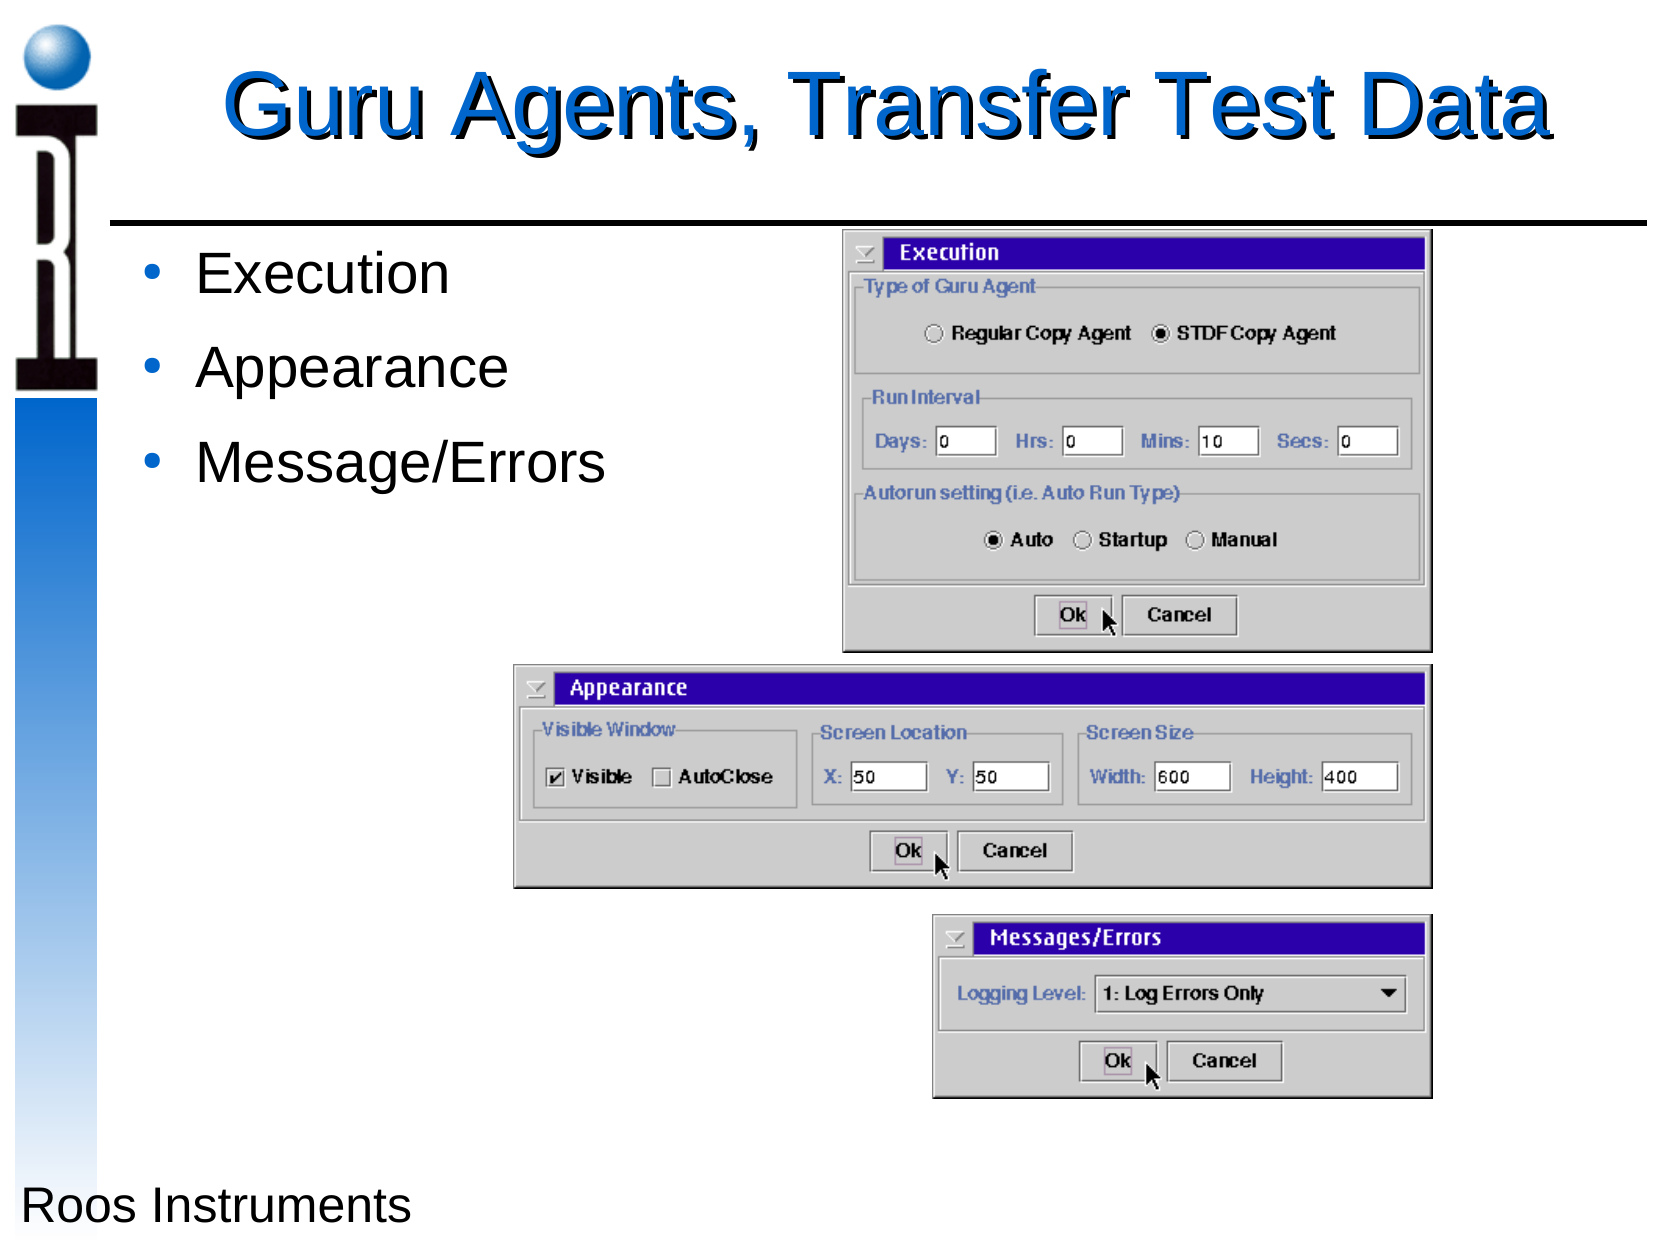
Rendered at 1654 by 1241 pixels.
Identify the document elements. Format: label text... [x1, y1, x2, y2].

picture [513, 664, 1433, 889]
title Guru Agents, Transfer Test Data [121, 0, 1654, 208]
picture [11, 20, 103, 398]
picture [842, 229, 1433, 653]
list Execution Appearance Message/Errors [124, 240, 1654, 1104]
picture [932, 914, 1433, 1099]
